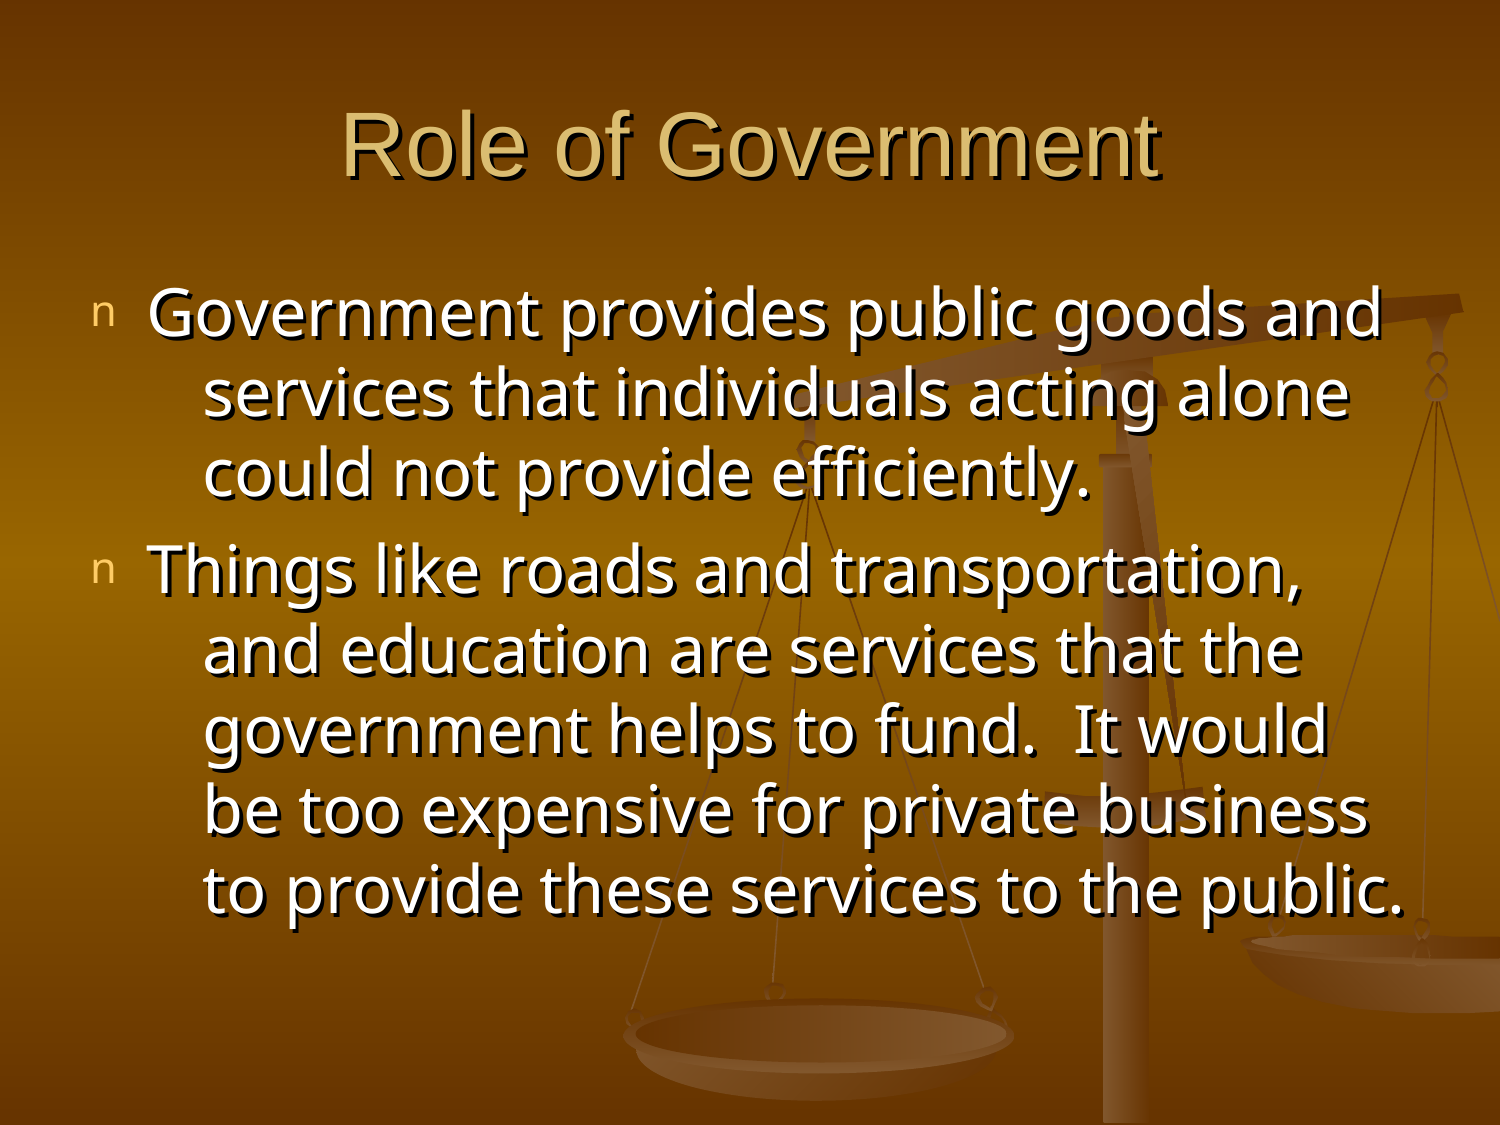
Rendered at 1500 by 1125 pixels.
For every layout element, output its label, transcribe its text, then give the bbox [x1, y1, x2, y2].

list Government provides public goods and services that individuals acting alone could not provide efficiently. Things like roads and transportation, and education are services that the government helps to fund. It would be too expensive for private business to provide these services to the public. [75, 262, 1426, 1006]
title Role of Government [75, 45, 1426, 234]
